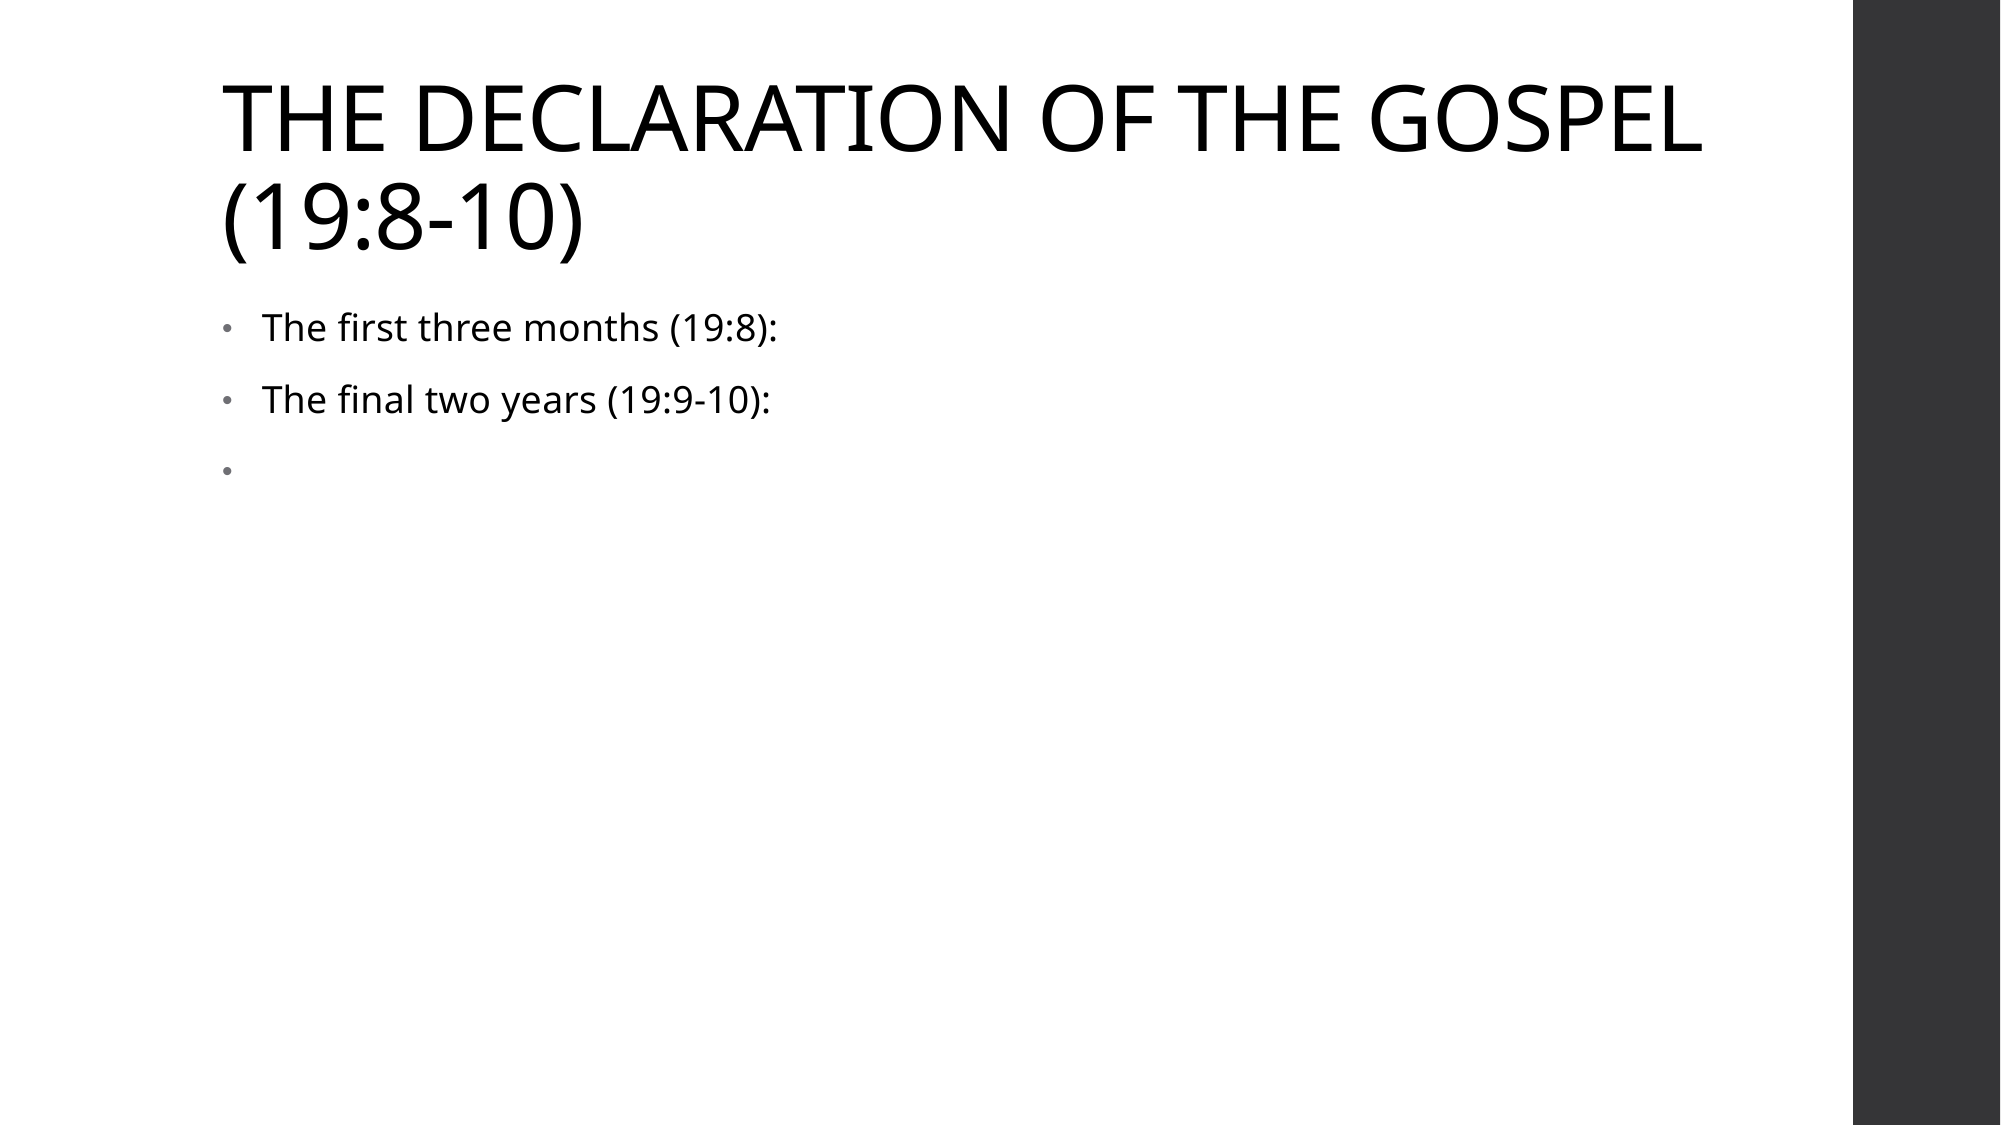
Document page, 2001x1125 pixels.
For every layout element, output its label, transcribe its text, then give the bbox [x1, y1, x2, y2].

list The first three months (19:8): The final two years (19:9-10): [206, 299, 1617, 1014]
title THE DECLARATION OF THE GOSPEL (19:8-10) [206, 60, 1797, 278]
